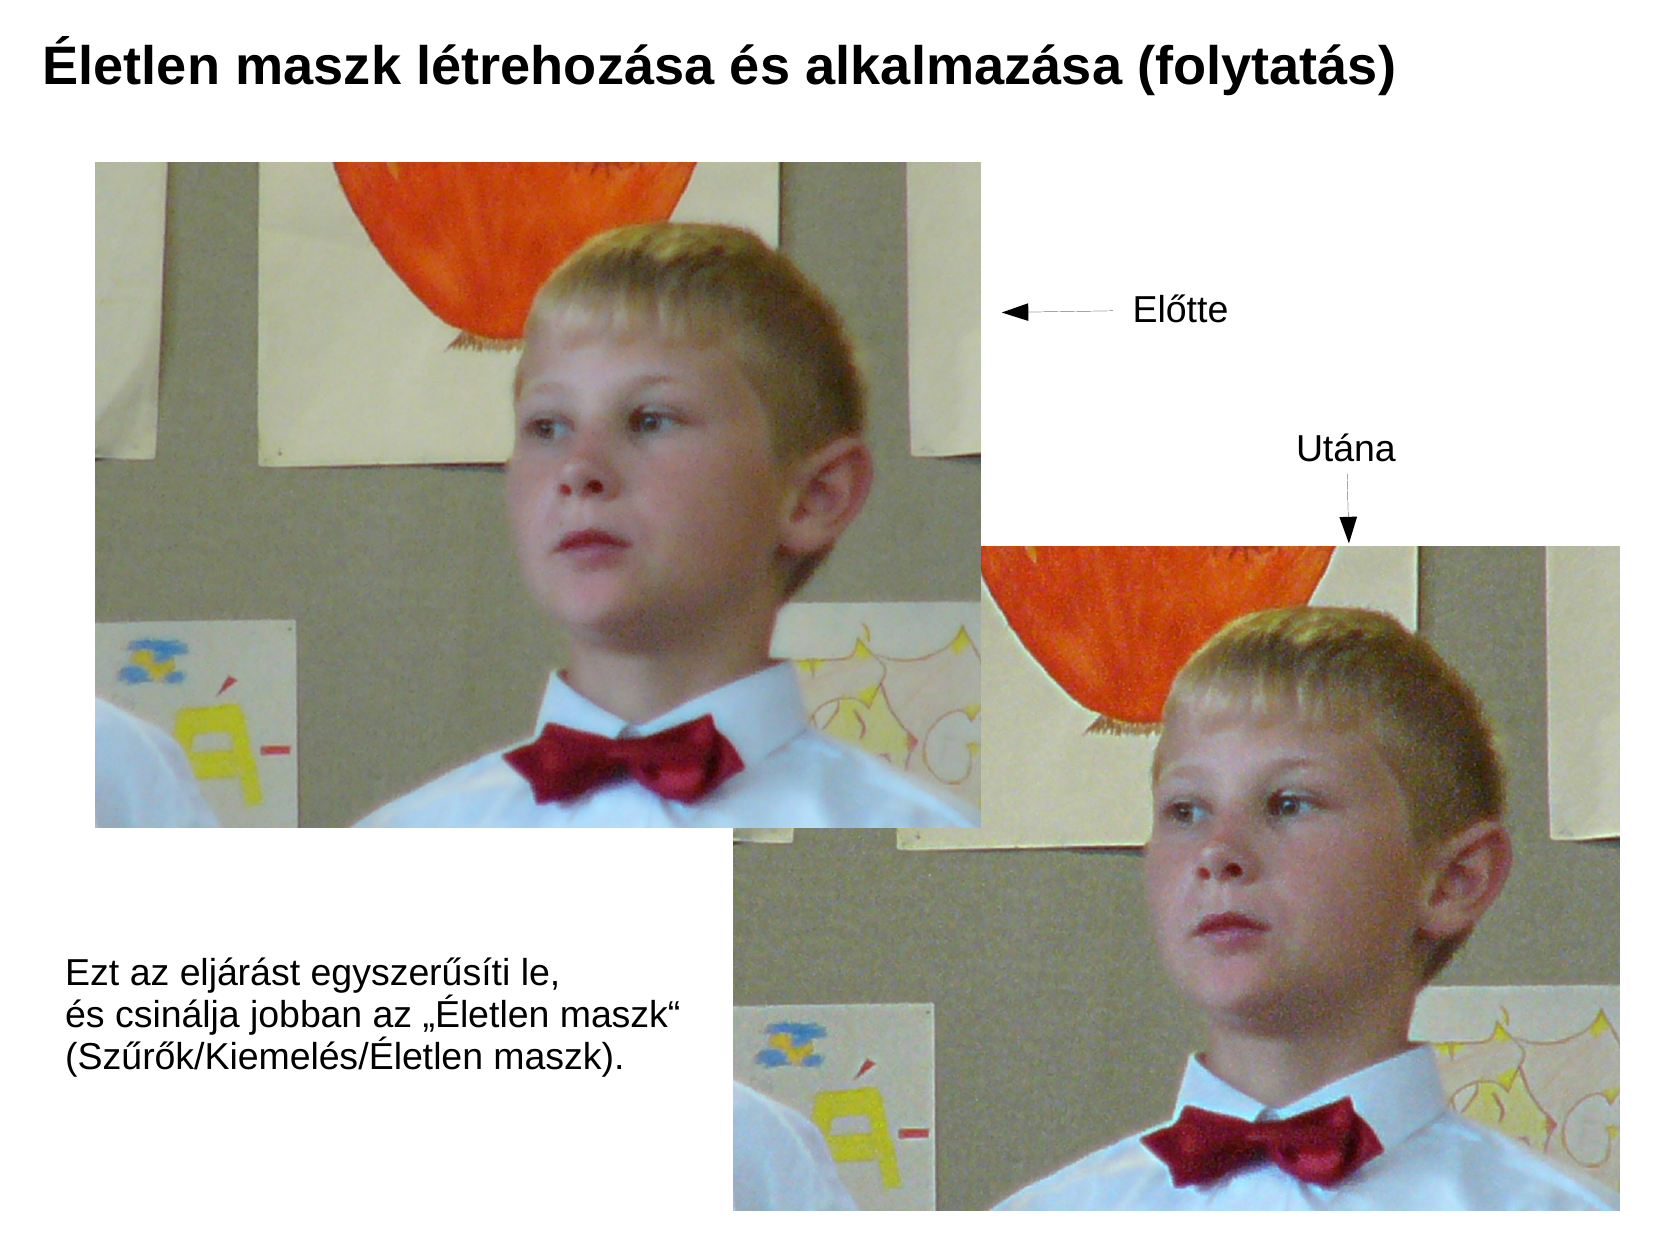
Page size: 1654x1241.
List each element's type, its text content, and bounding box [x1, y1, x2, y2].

picture [95, 162, 1620, 1211]
text_box Előtte [1118, 281, 1244, 339]
text_box Ezt az eljárást egyszerűsíti le, és csinálja jobban az „Életlen maszk“ (Szűrők/Kiemelés/Életlen maszk). [50, 944, 696, 1086]
text_box Utána [1281, 420, 1411, 478]
text_box Életlen maszk létrehozása és alkalmazása (folytatás) [27, 27, 1413, 105]
